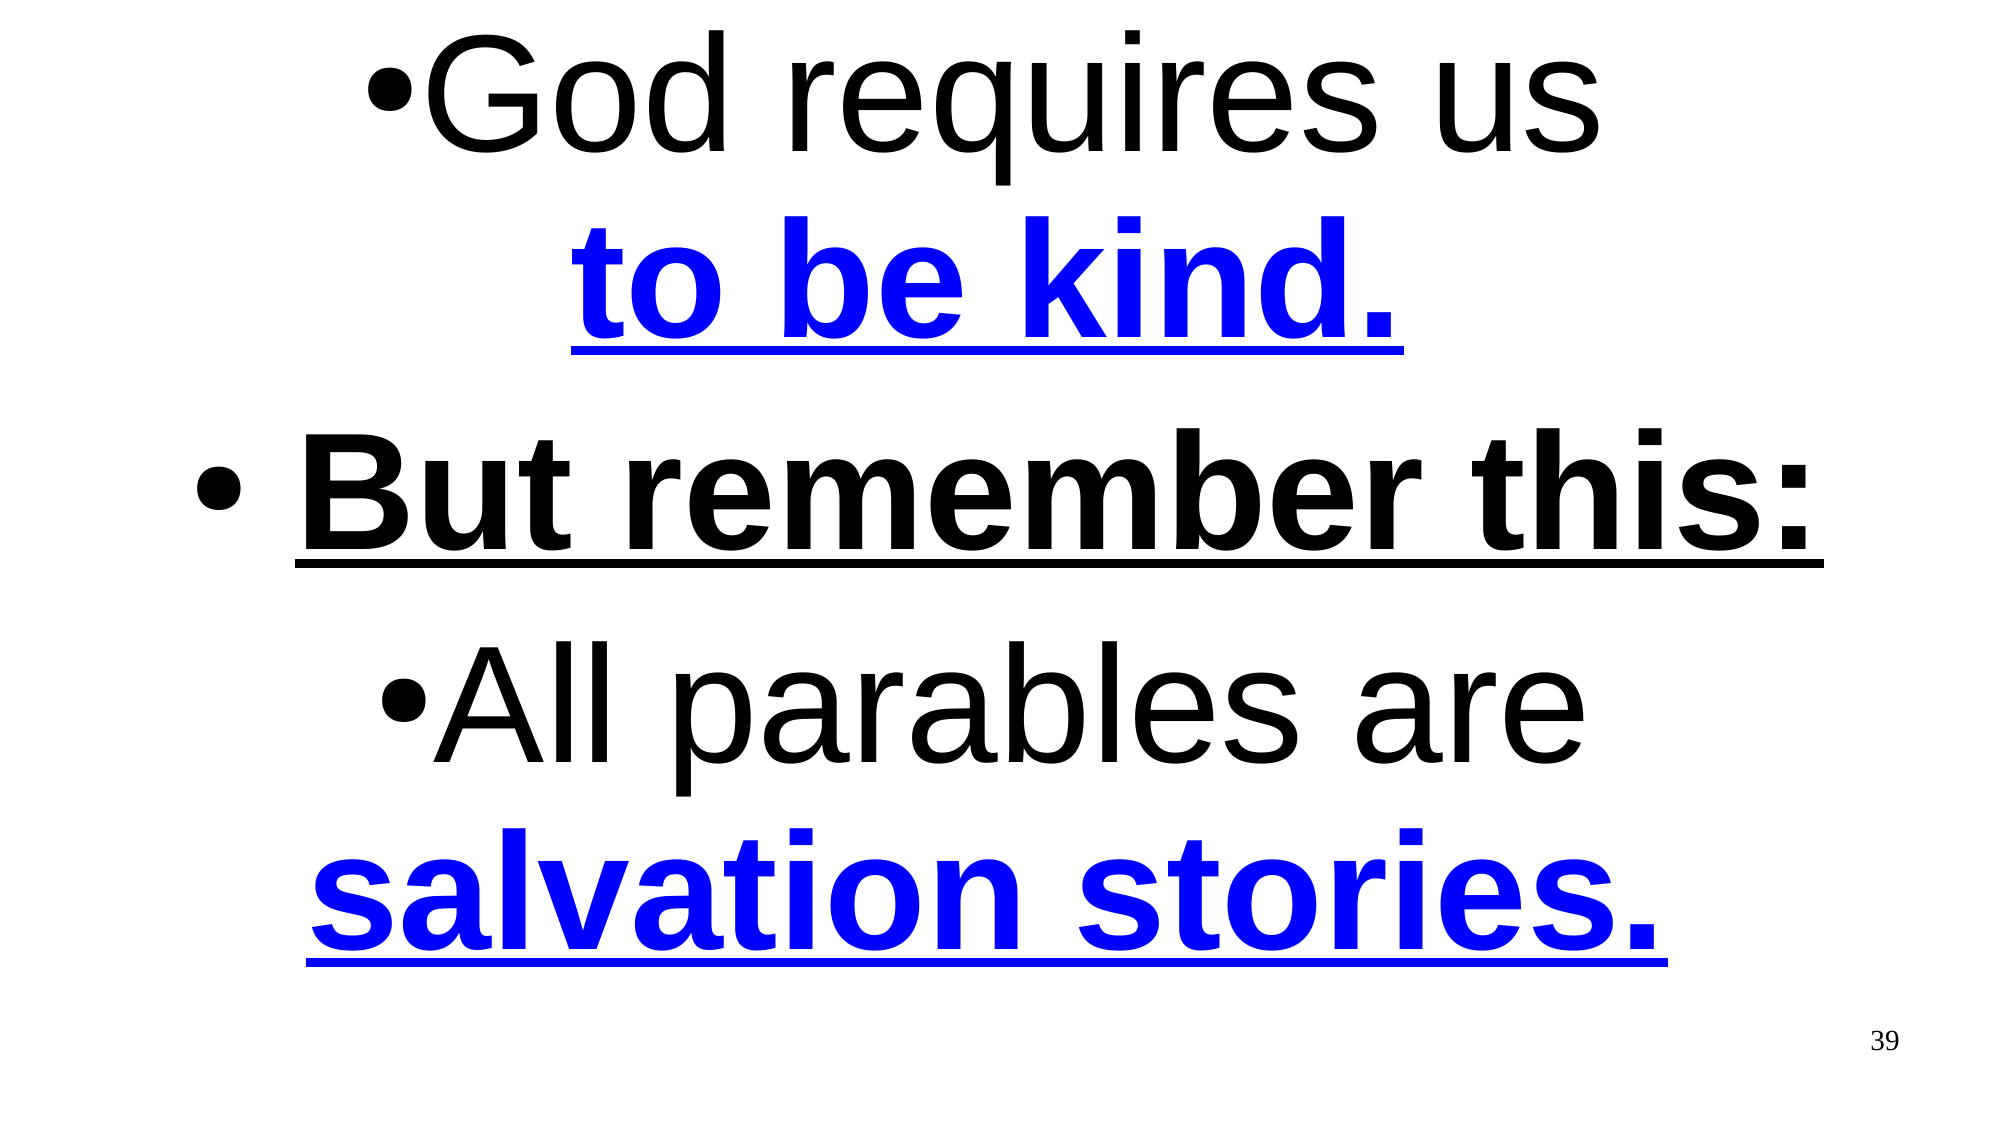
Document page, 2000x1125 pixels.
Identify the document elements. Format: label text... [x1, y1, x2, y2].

list God requires us to be kind. But remember this: All parables are salvation stories. [0, 0, 1996, 1123]
